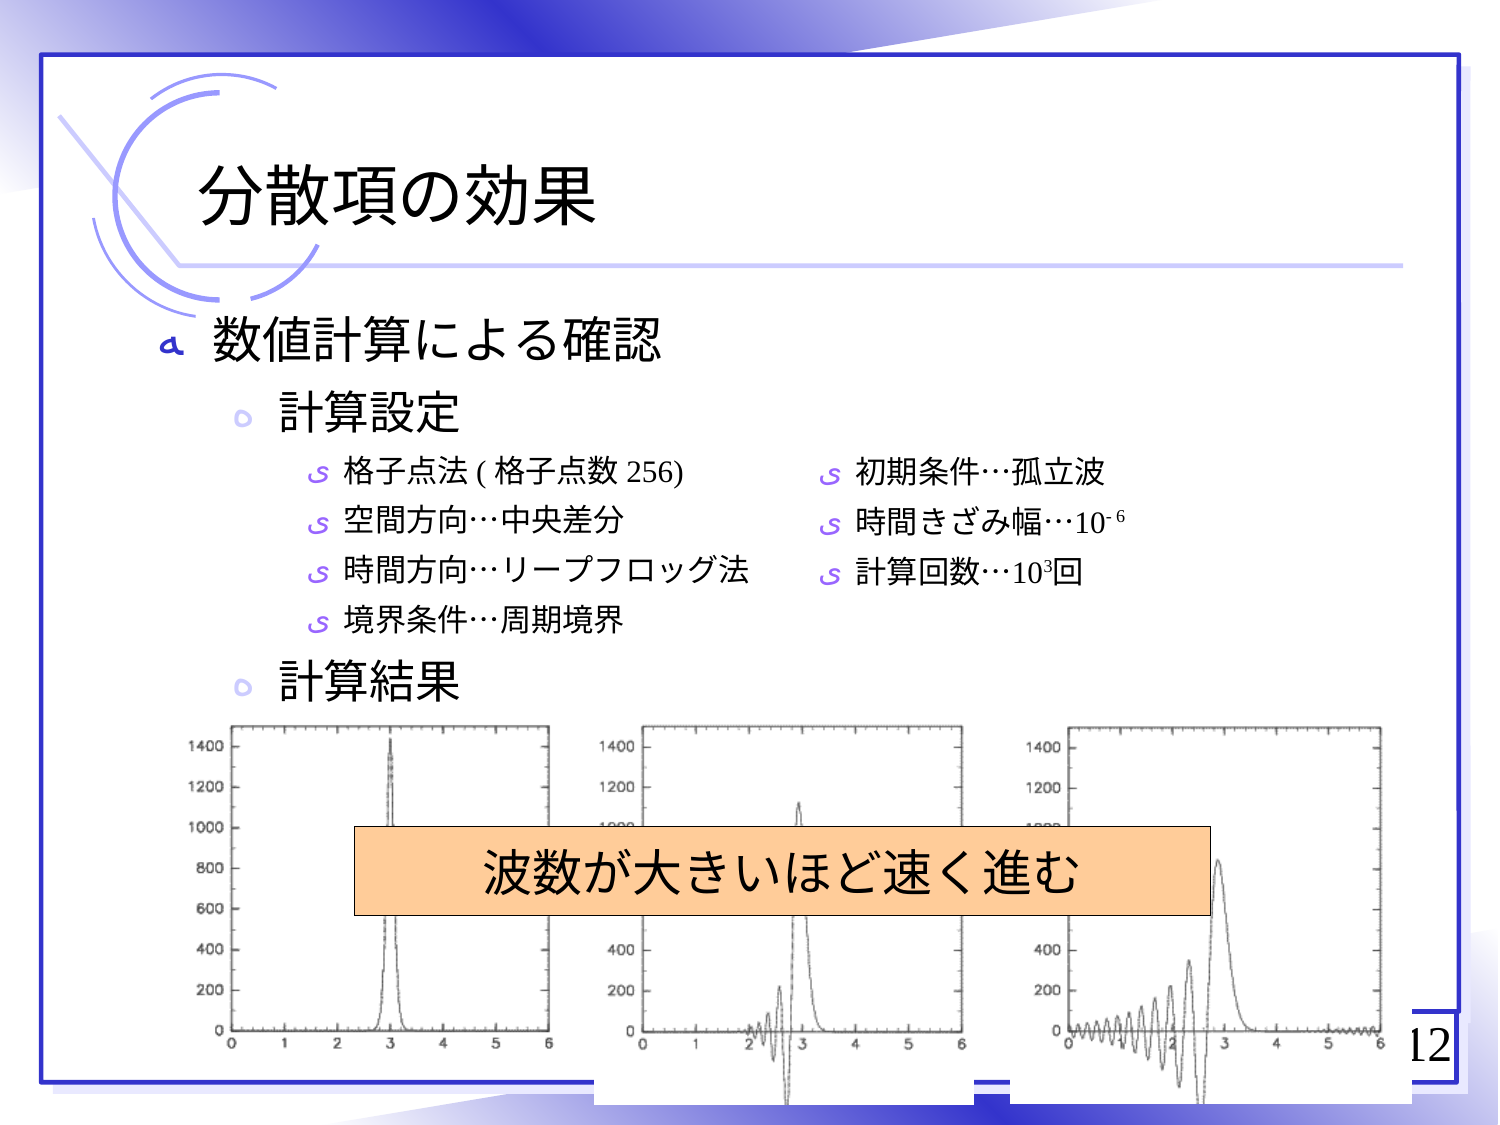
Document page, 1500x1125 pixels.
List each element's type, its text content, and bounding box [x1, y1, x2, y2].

title 分散項の効果 [183, 85, 1388, 302]
text_box 波数が大きいほど速く進む [354, 826, 1211, 916]
picture [594, 718, 974, 826]
list 数値計算による確認 計算設定 格子点法 ( 格子点数 256) 空間方向…中央差分 時間方向…リープフロッグ法 境界条件…周期境界 計算結果 [141, 301, 880, 716]
list 初期条件…孤立波 時間きざみ幅…10- 6 計算回数…103回 [653, 444, 1436, 756]
picture [594, 916, 974, 1105]
picture [177, 716, 570, 1057]
picture [1010, 756, 1412, 1104]
